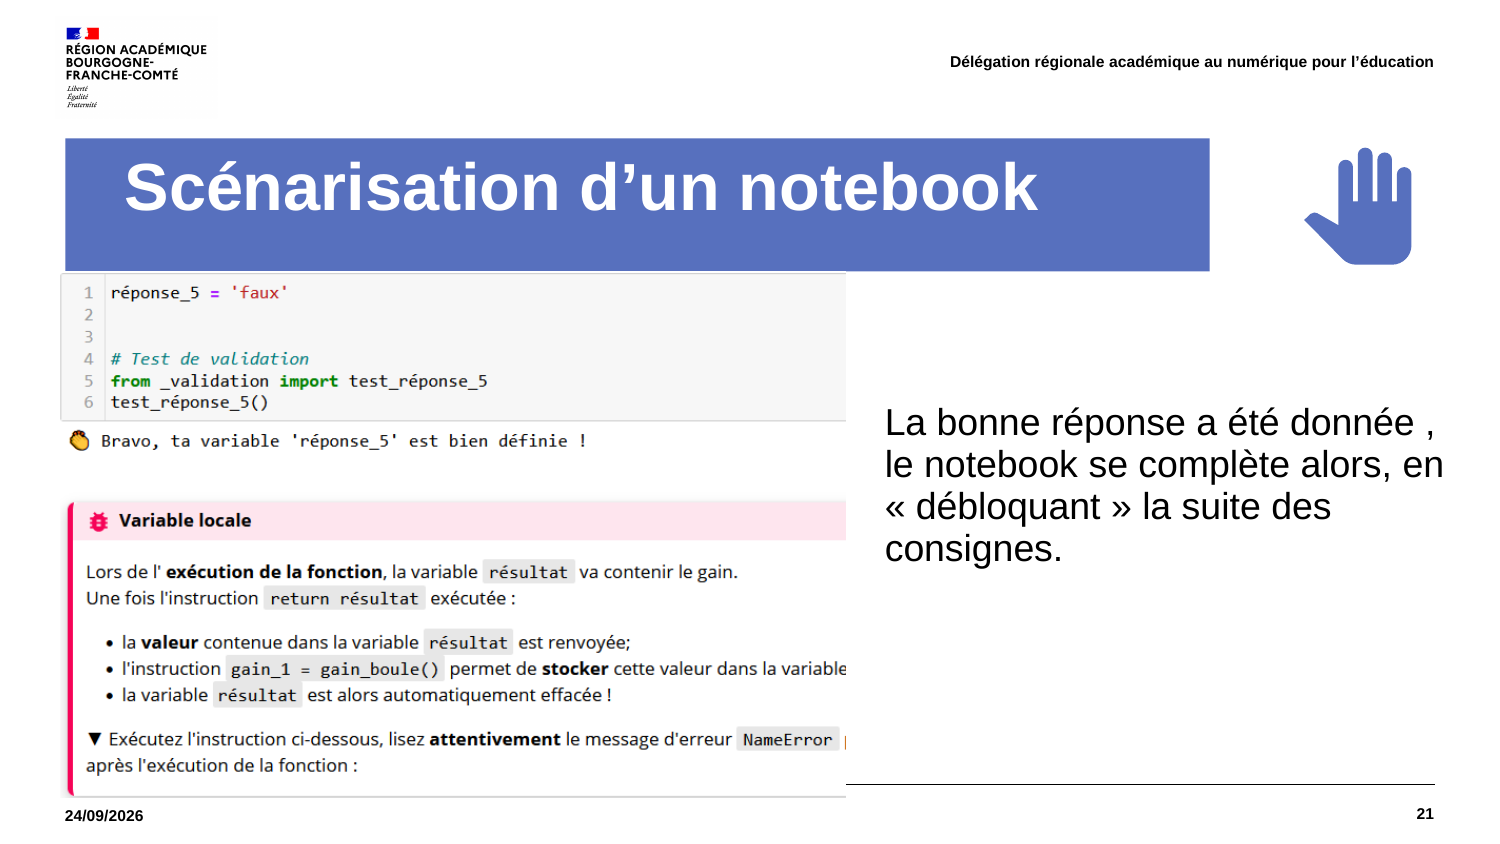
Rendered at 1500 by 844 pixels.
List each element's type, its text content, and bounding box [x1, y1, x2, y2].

picture [54, 271, 846, 798]
text_box <numéro> [1213, 784, 1435, 843]
text_box Scénarisation d’un notebook [65, 138, 1210, 272]
text_box La bonne réponse a été donnée , le notebook se complète alors, en « débloquant » la suite des consignes. [870, 394, 1480, 578]
text_box 14/02/2024 [64, 798, 245, 843]
picture [55, 16, 218, 119]
text_box Délégation régionale académique au numérique pour l’éducation [470, 32, 1435, 91]
text_box [1304, 147, 1412, 265]
